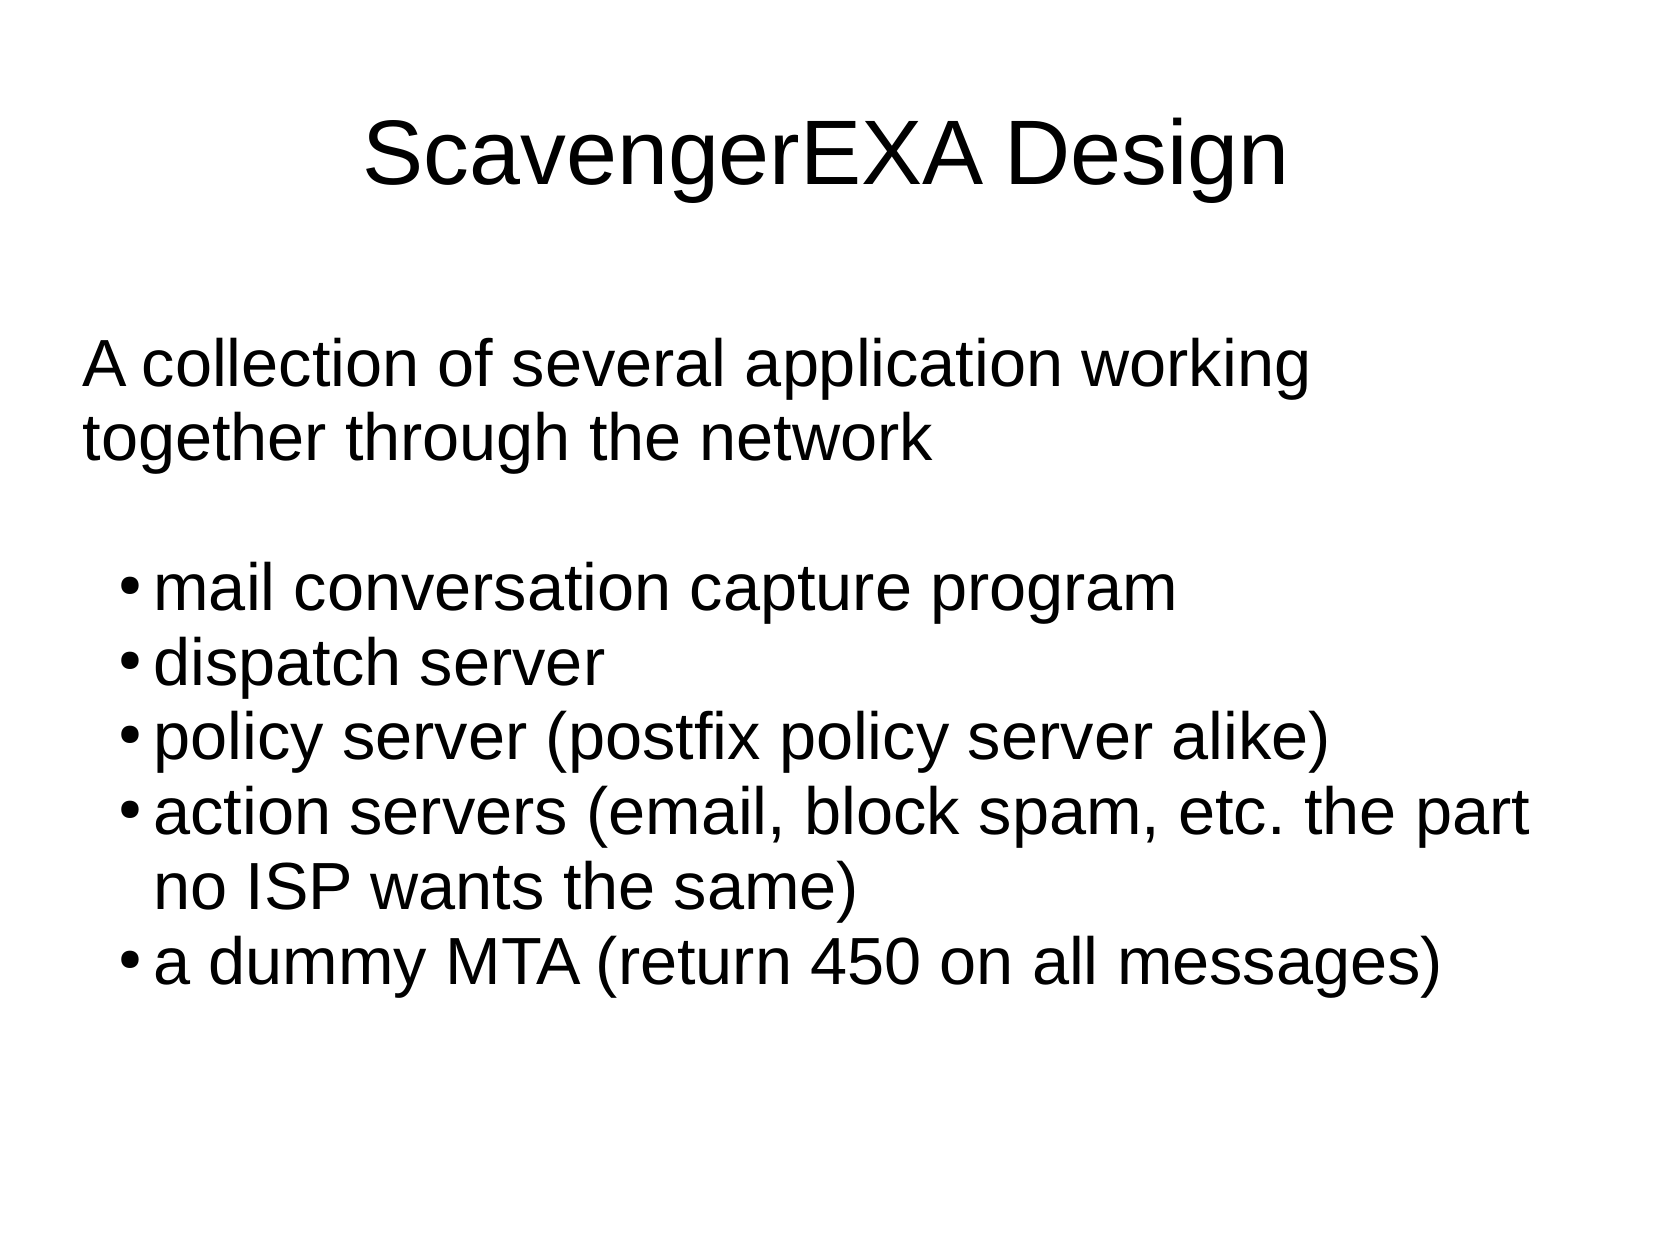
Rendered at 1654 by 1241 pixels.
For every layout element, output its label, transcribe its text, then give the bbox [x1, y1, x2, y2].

title ScavengerEXA Design [82, 56, 1571, 250]
subtitle A collection of several application working together through the network mail conversation capture program dispatch server policy server (postfix policy server alike) action servers (email, block spam, etc. the part no ISP wants the same) a dummy MTA (return 450 on all messages) [82, 297, 1571, 1102]
